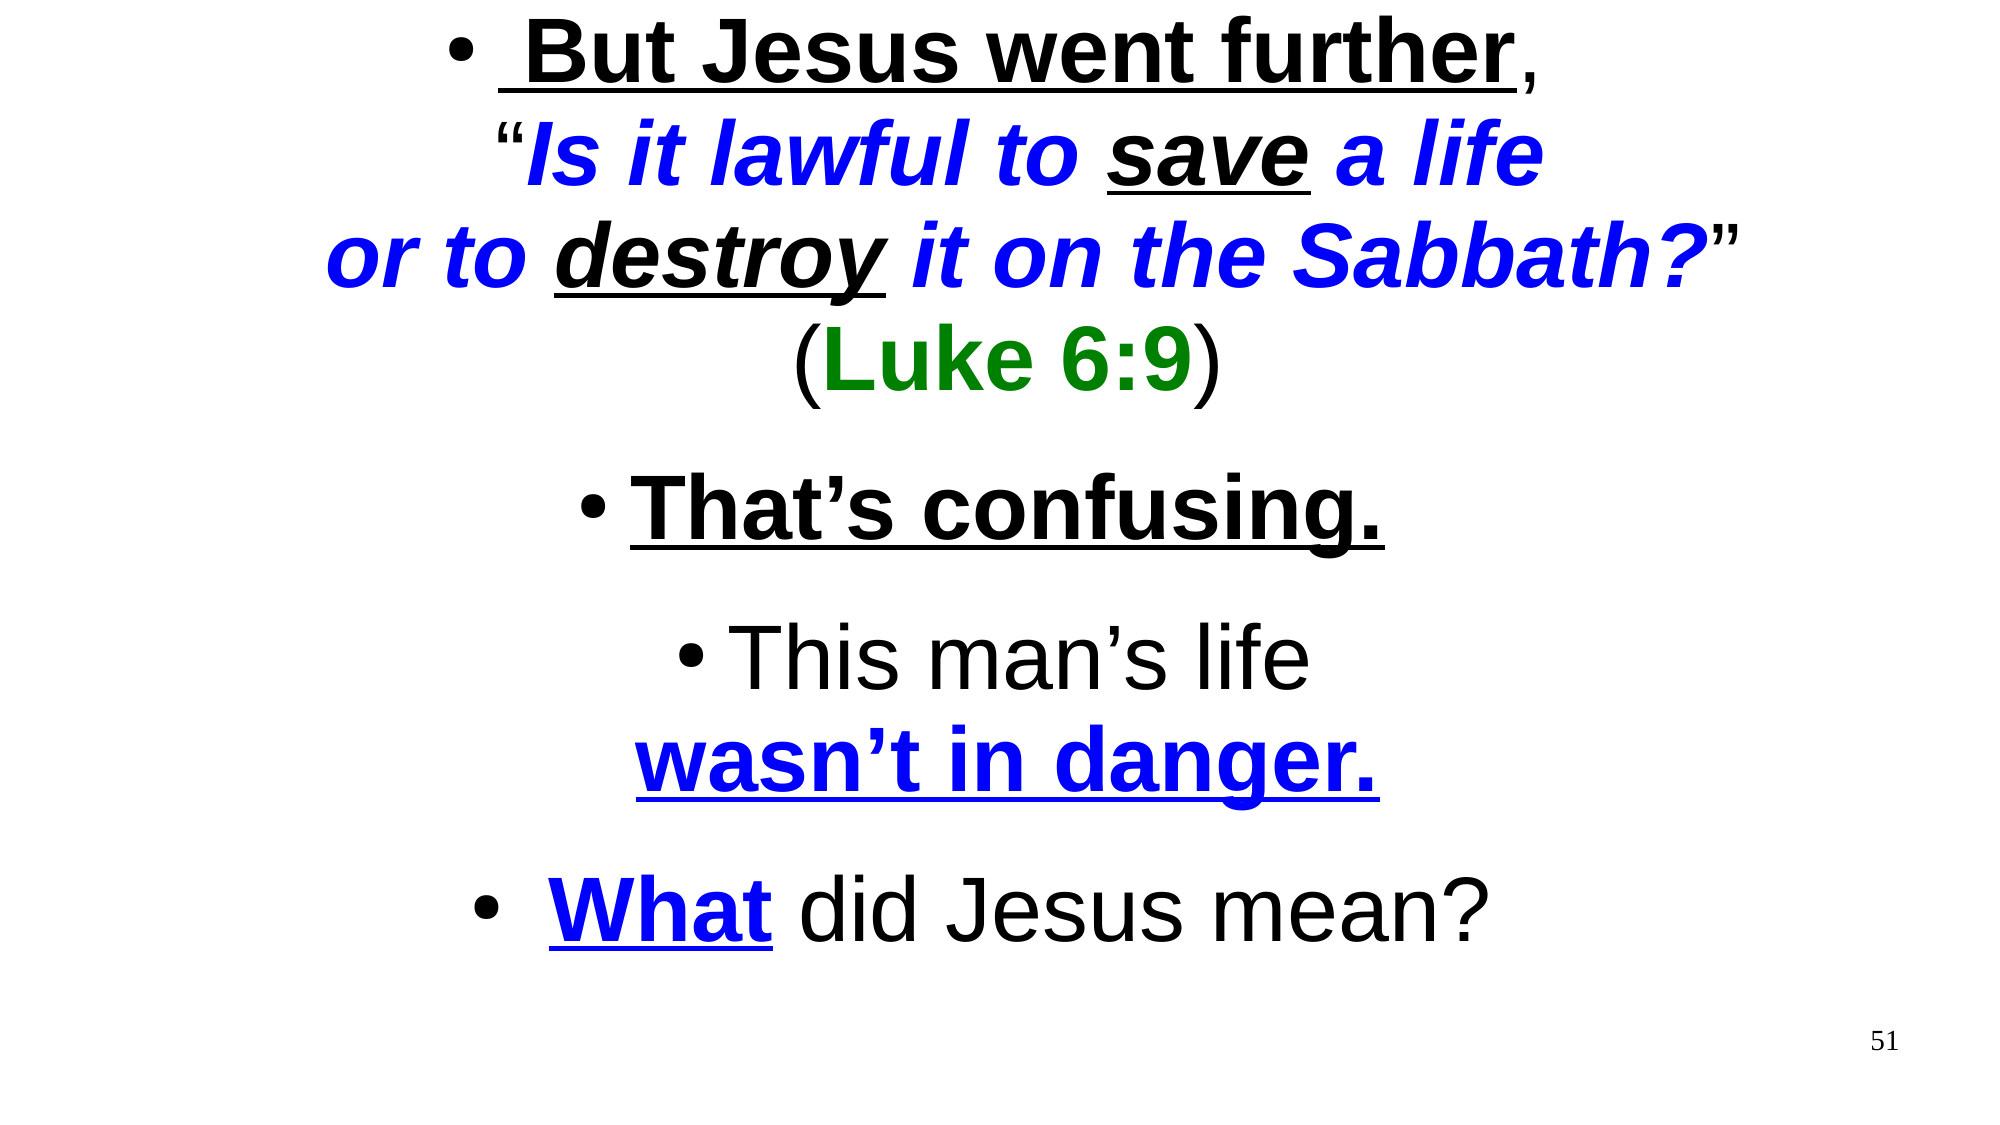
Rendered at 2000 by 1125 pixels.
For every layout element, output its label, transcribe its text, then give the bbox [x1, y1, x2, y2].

list But Jesus went further, “Is it lawful to save a life or to destroy it on the Sabbath?” (Luke 6:9) That’s confusing. This man’s life wasn’t in danger. What did Jesus mean? [0, 0, 1996, 1123]
